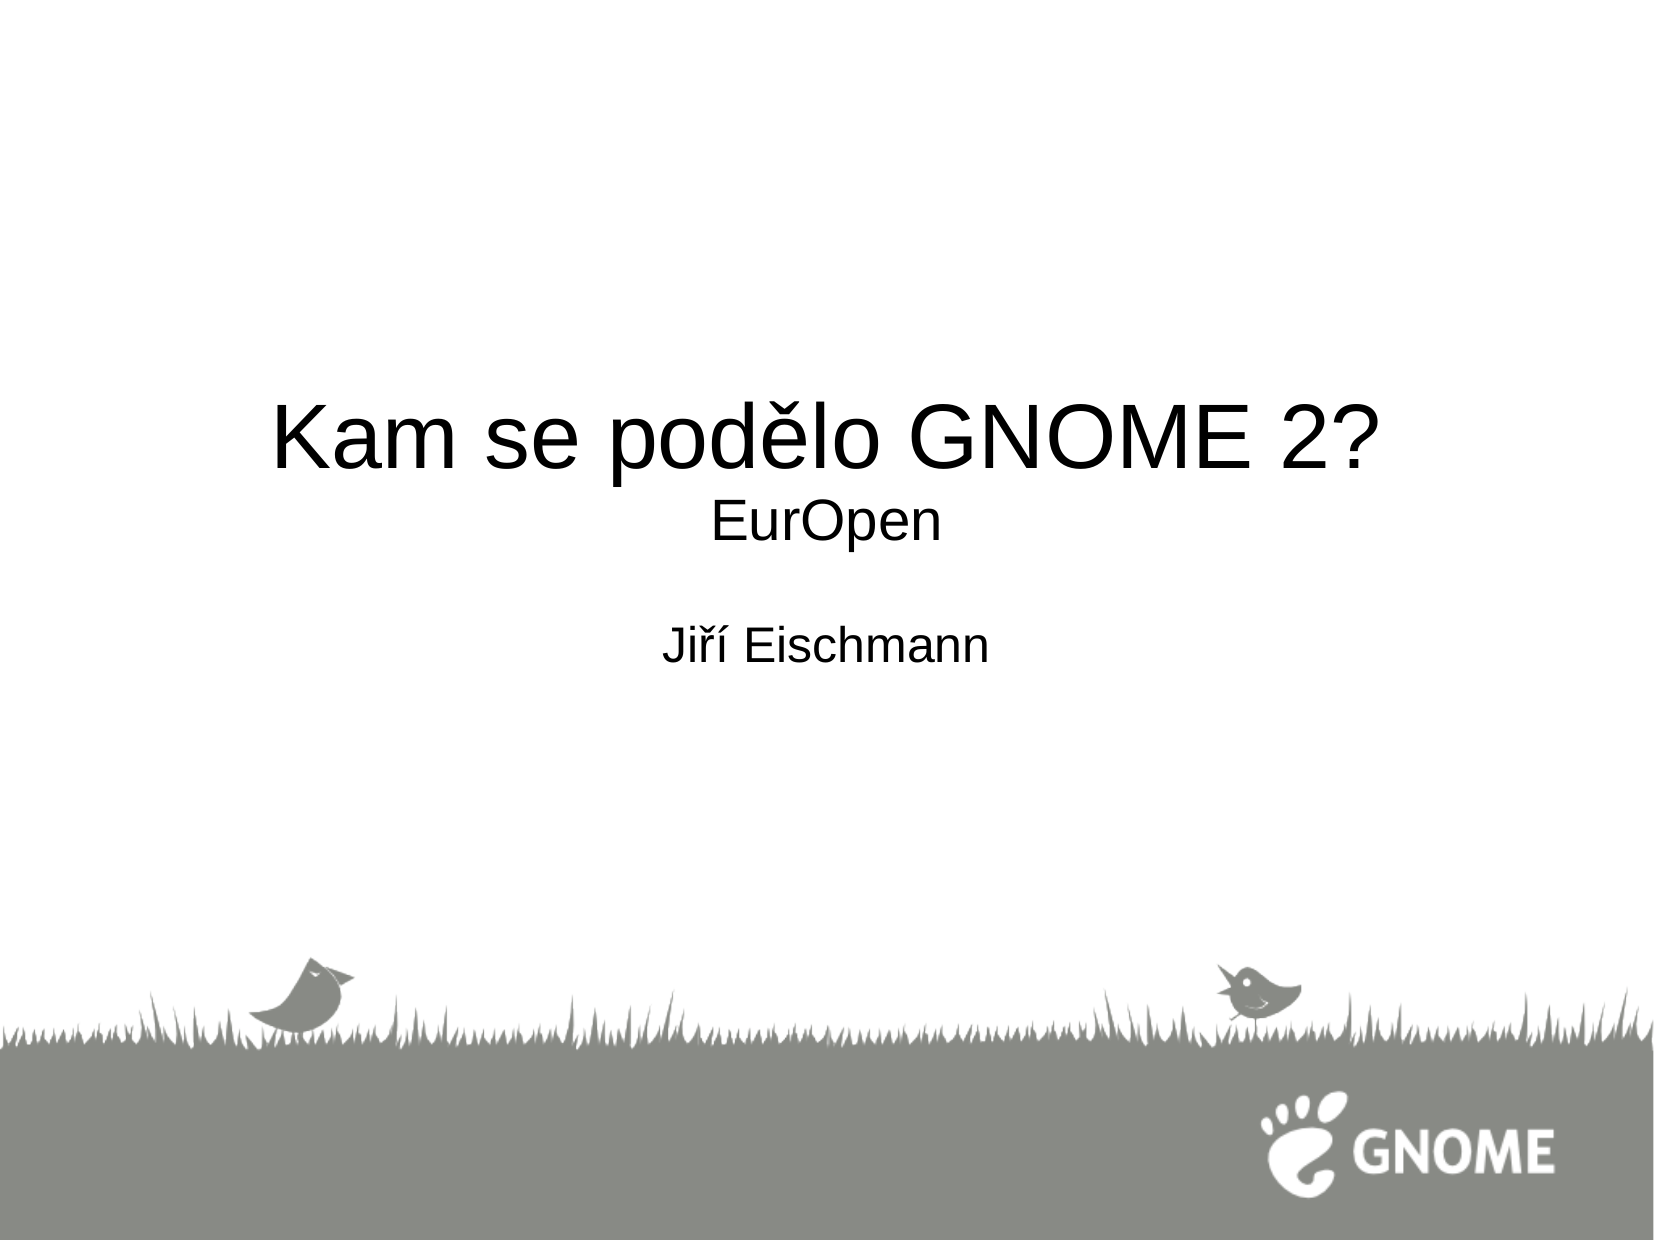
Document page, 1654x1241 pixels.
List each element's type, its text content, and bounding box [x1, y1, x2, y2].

picture [0, 0, 1654, 1241]
subtitle Kam se podělo GNOME 2? EurOpen Jiří Eischmann [82, 49, 1571, 1010]
